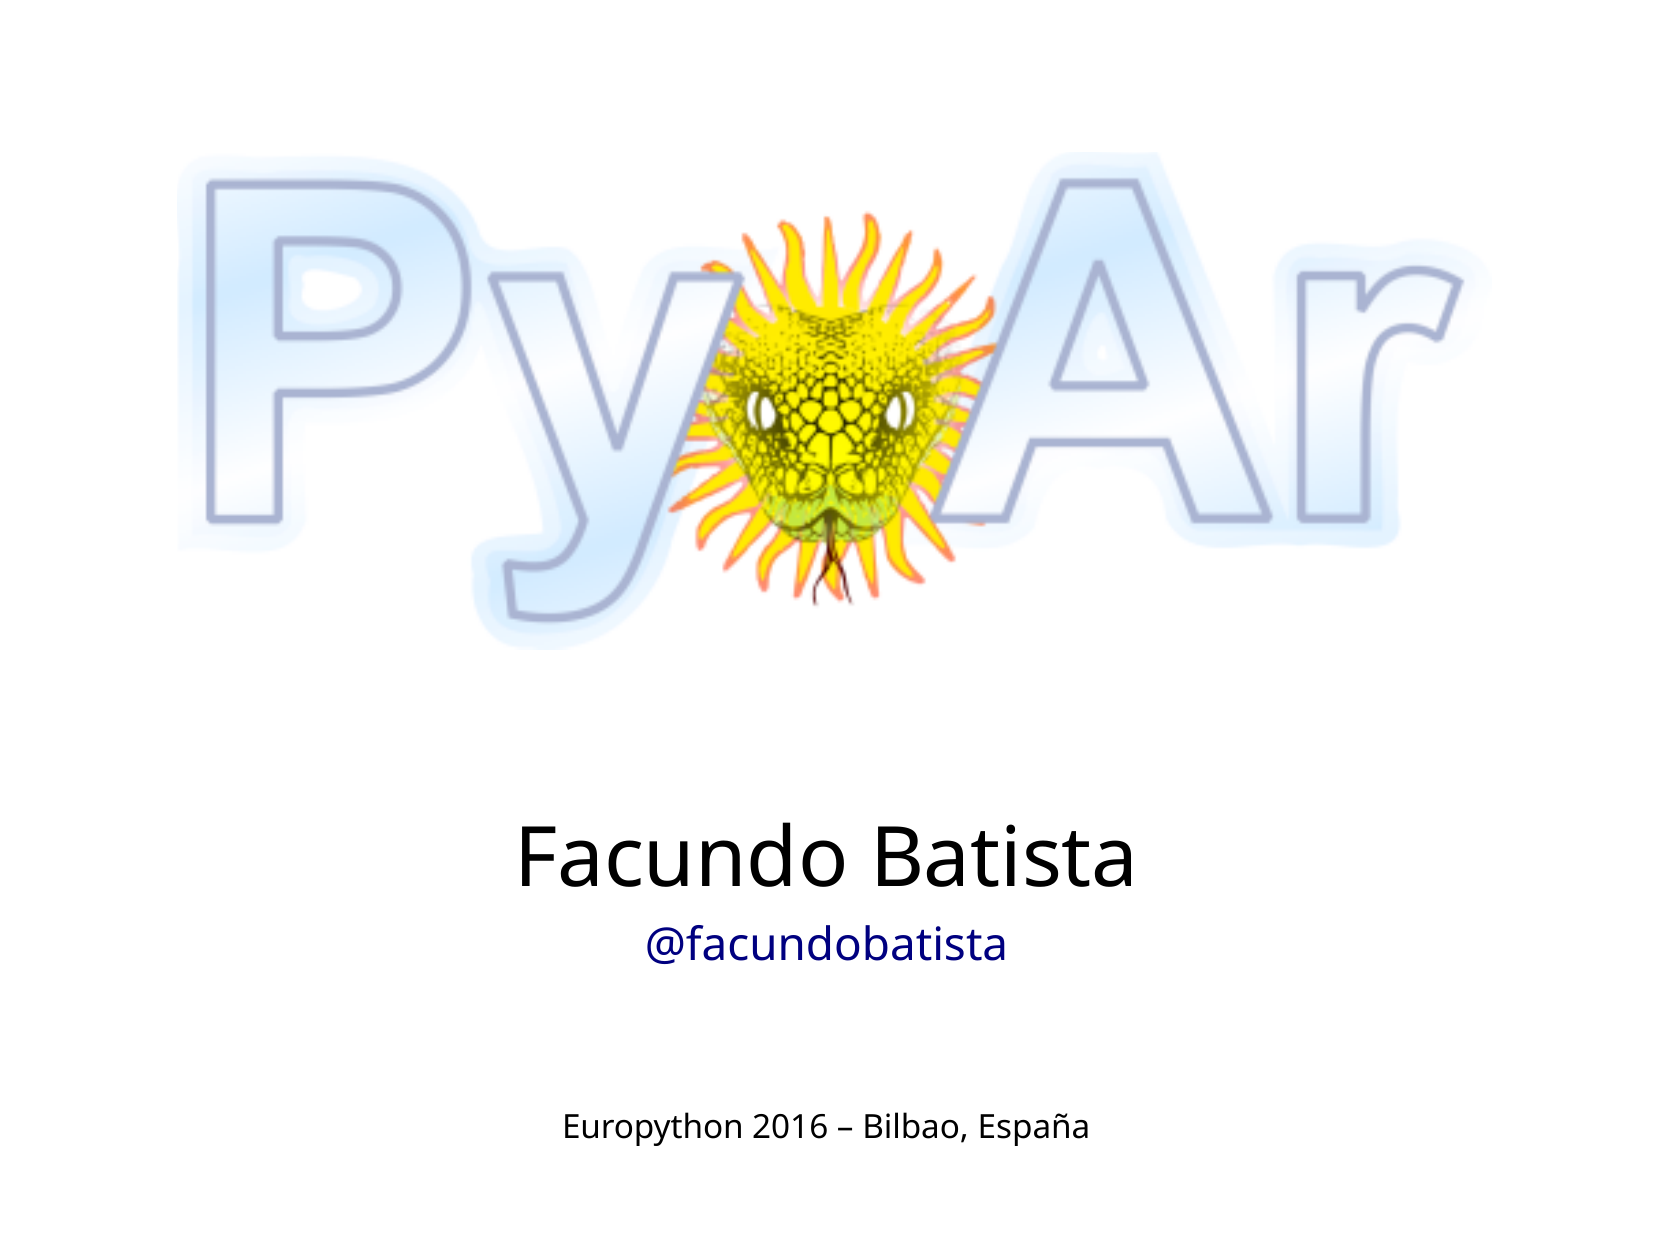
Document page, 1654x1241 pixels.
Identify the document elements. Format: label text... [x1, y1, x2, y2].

title Facundo Batista @facundobatista [59, 764, 1595, 1008]
picture [177, 152, 1492, 650]
title Europython 2016 – Bilbao, España [59, 1062, 1595, 1188]
